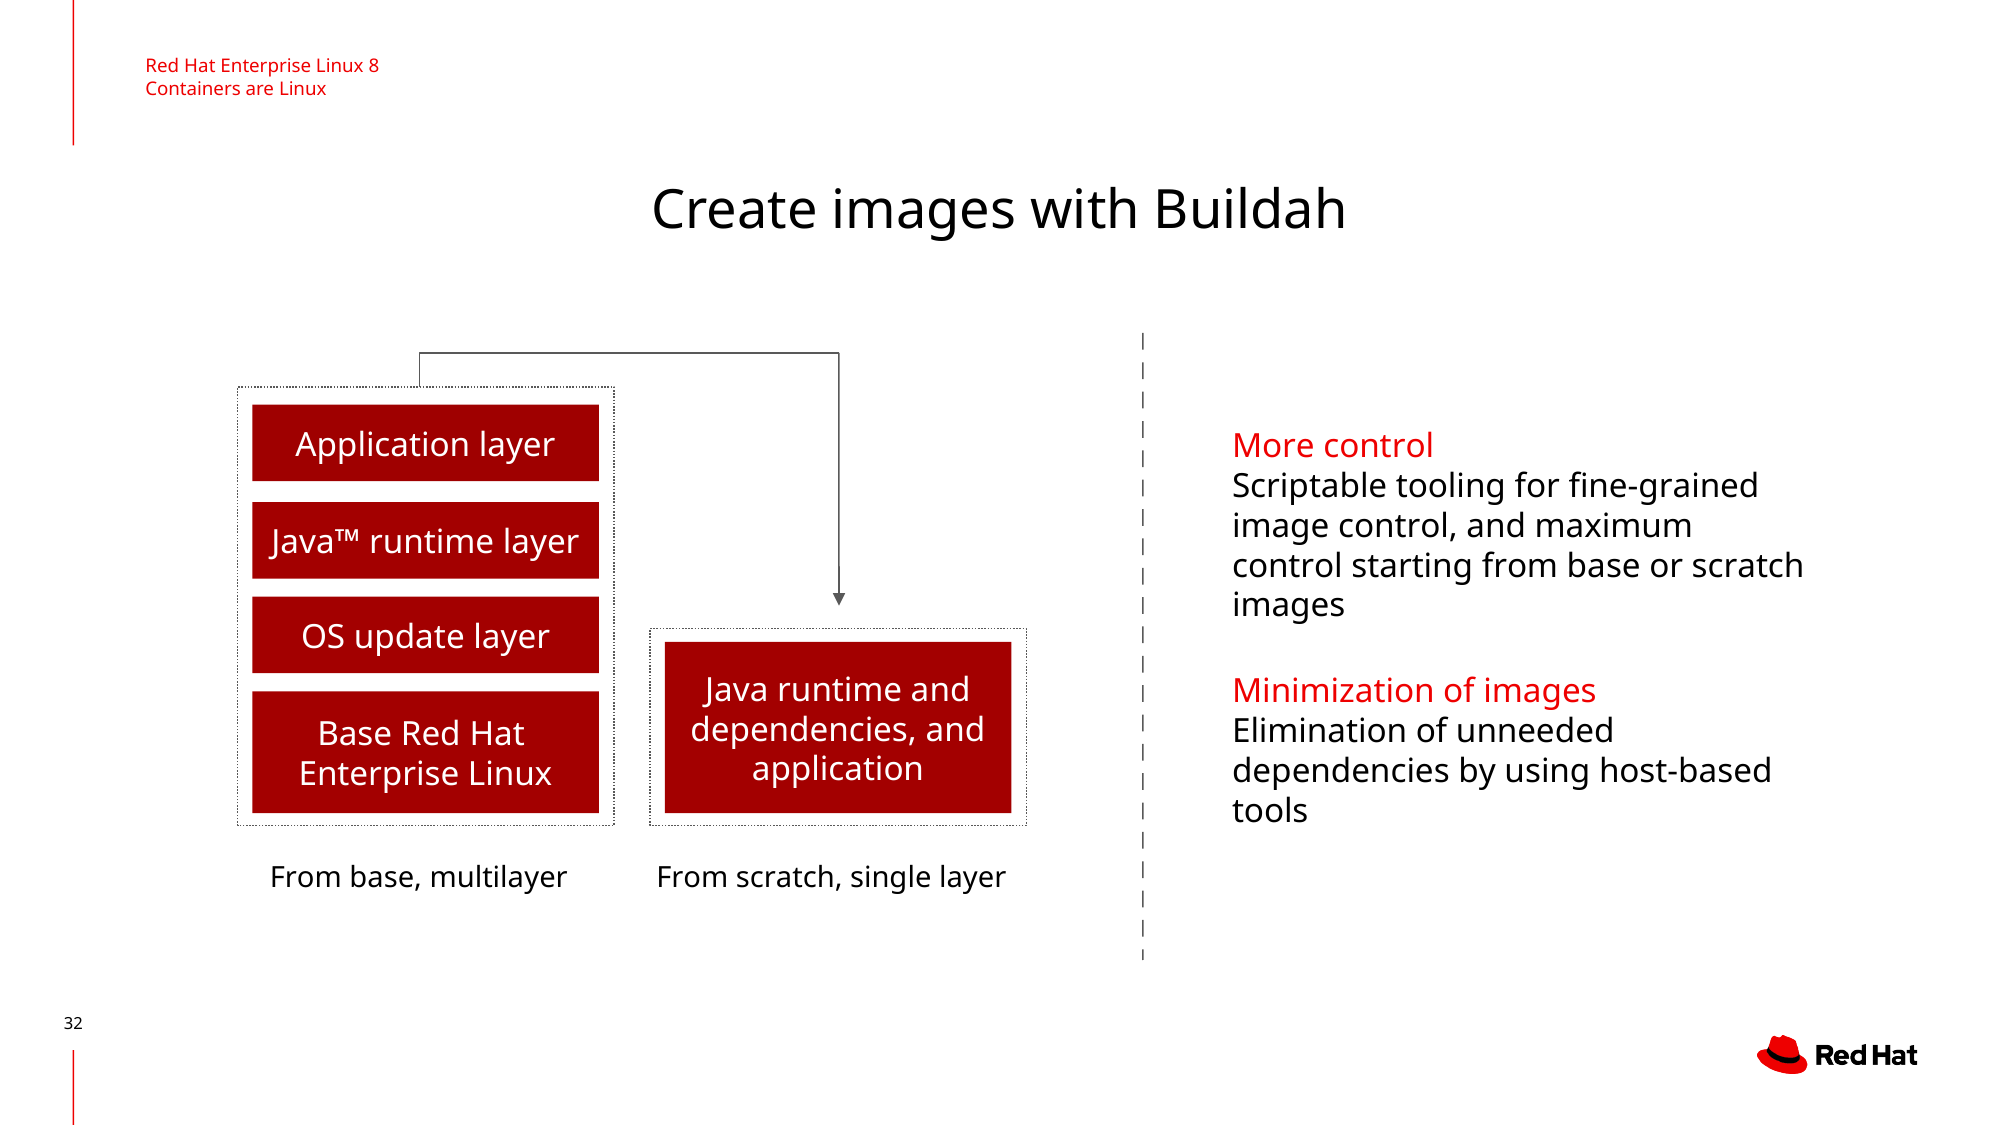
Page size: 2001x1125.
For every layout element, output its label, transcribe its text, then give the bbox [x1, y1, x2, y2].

picture [1757, 1035, 1918, 1074]
text_box Java runtime and dependencies, and application [664, 641, 1012, 814]
text_box Red Hat Enterprise Linux 8 Containers are Linux [73, 9, 919, 144]
text_box Application layer [252, 404, 599, 482]
slide_number <number> [13, 1012, 134, 1036]
title Create images with Buildah [287, 155, 1713, 314]
text_box Base Red Hat Enterprise Linux [252, 691, 599, 814]
text_box More control Scriptable tooling for fine-grained image control, and maximum control starting from base or scratch images Minimization of images Elimination of unneeded dependencies by using host-based tools [1232, 332, 1813, 960]
text_box From scratch, single layer [649, 838, 1029, 932]
text_box Java™ runtime layer [252, 502, 599, 579]
text_box OS update layer [252, 596, 599, 674]
text_box From base, multilayer [236, 838, 617, 932]
